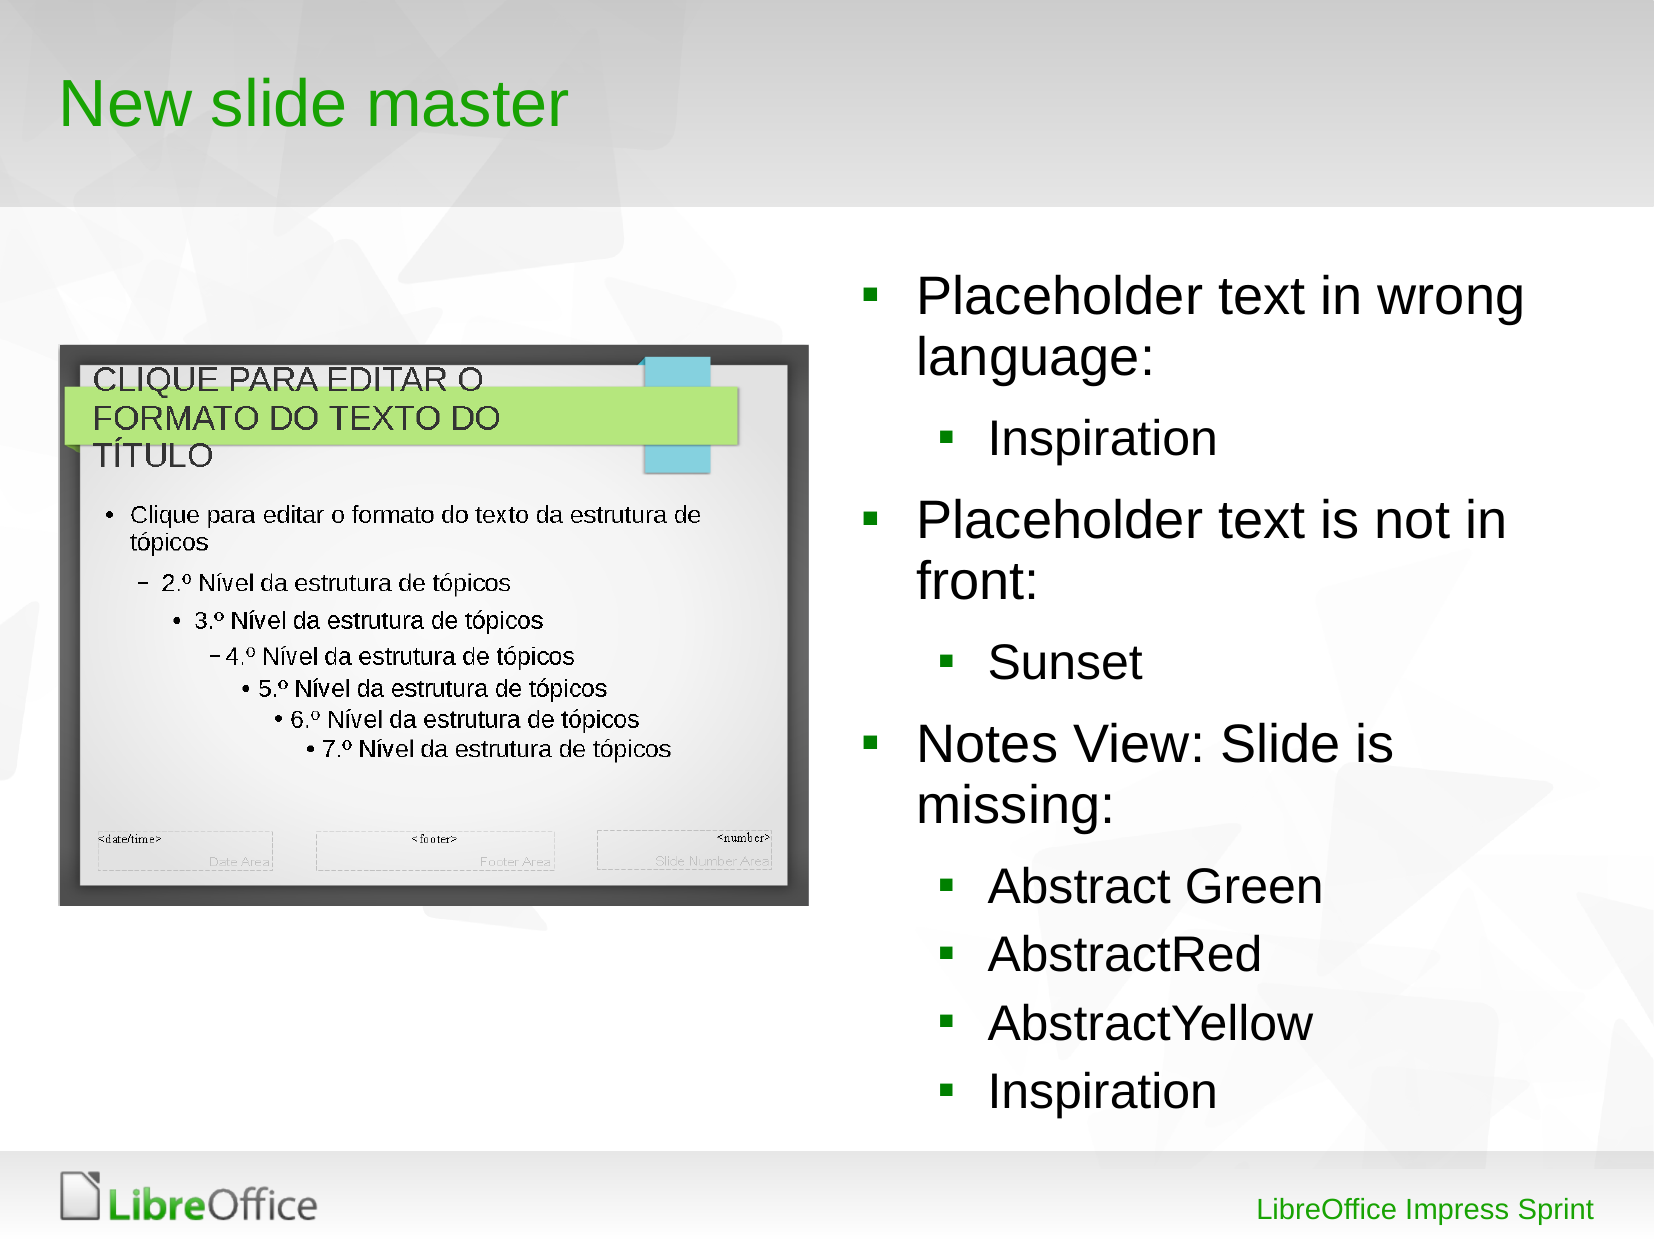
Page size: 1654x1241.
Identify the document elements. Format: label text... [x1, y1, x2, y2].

picture [915, 548, 1654, 1169]
picture [41, 1152, 337, 1240]
title New slide master [59, 29, 1595, 178]
list Placeholder text in wrong language: Inspiration Placeholder text is not in front: Sunset Notes View: Slide is missing: Abstract Green AbstractRed AbstractYellow Inspiration [845, 265, 1596, 1119]
picture [0, 0, 809, 931]
